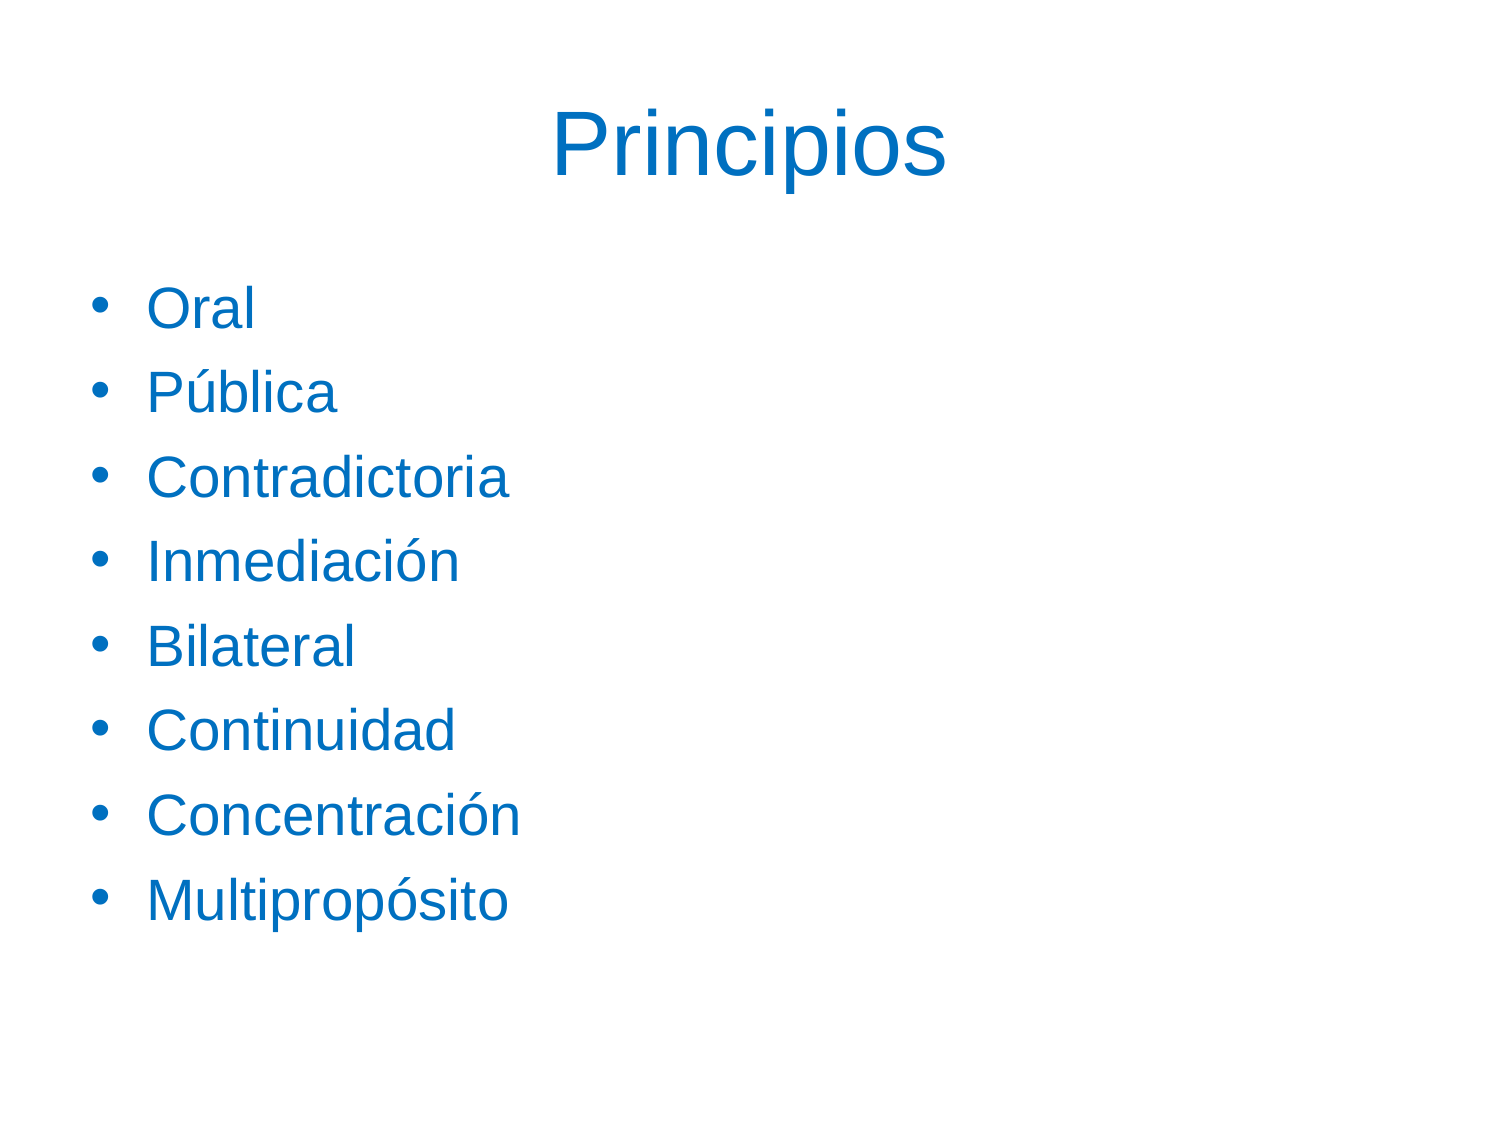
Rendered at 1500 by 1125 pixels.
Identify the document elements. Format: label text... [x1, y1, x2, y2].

title Principios [75, 45, 1426, 233]
list Oral Pública Contradictoria Inmediación Bilateral Continuidad Concentración Multipropósito [75, 262, 1426, 1006]
